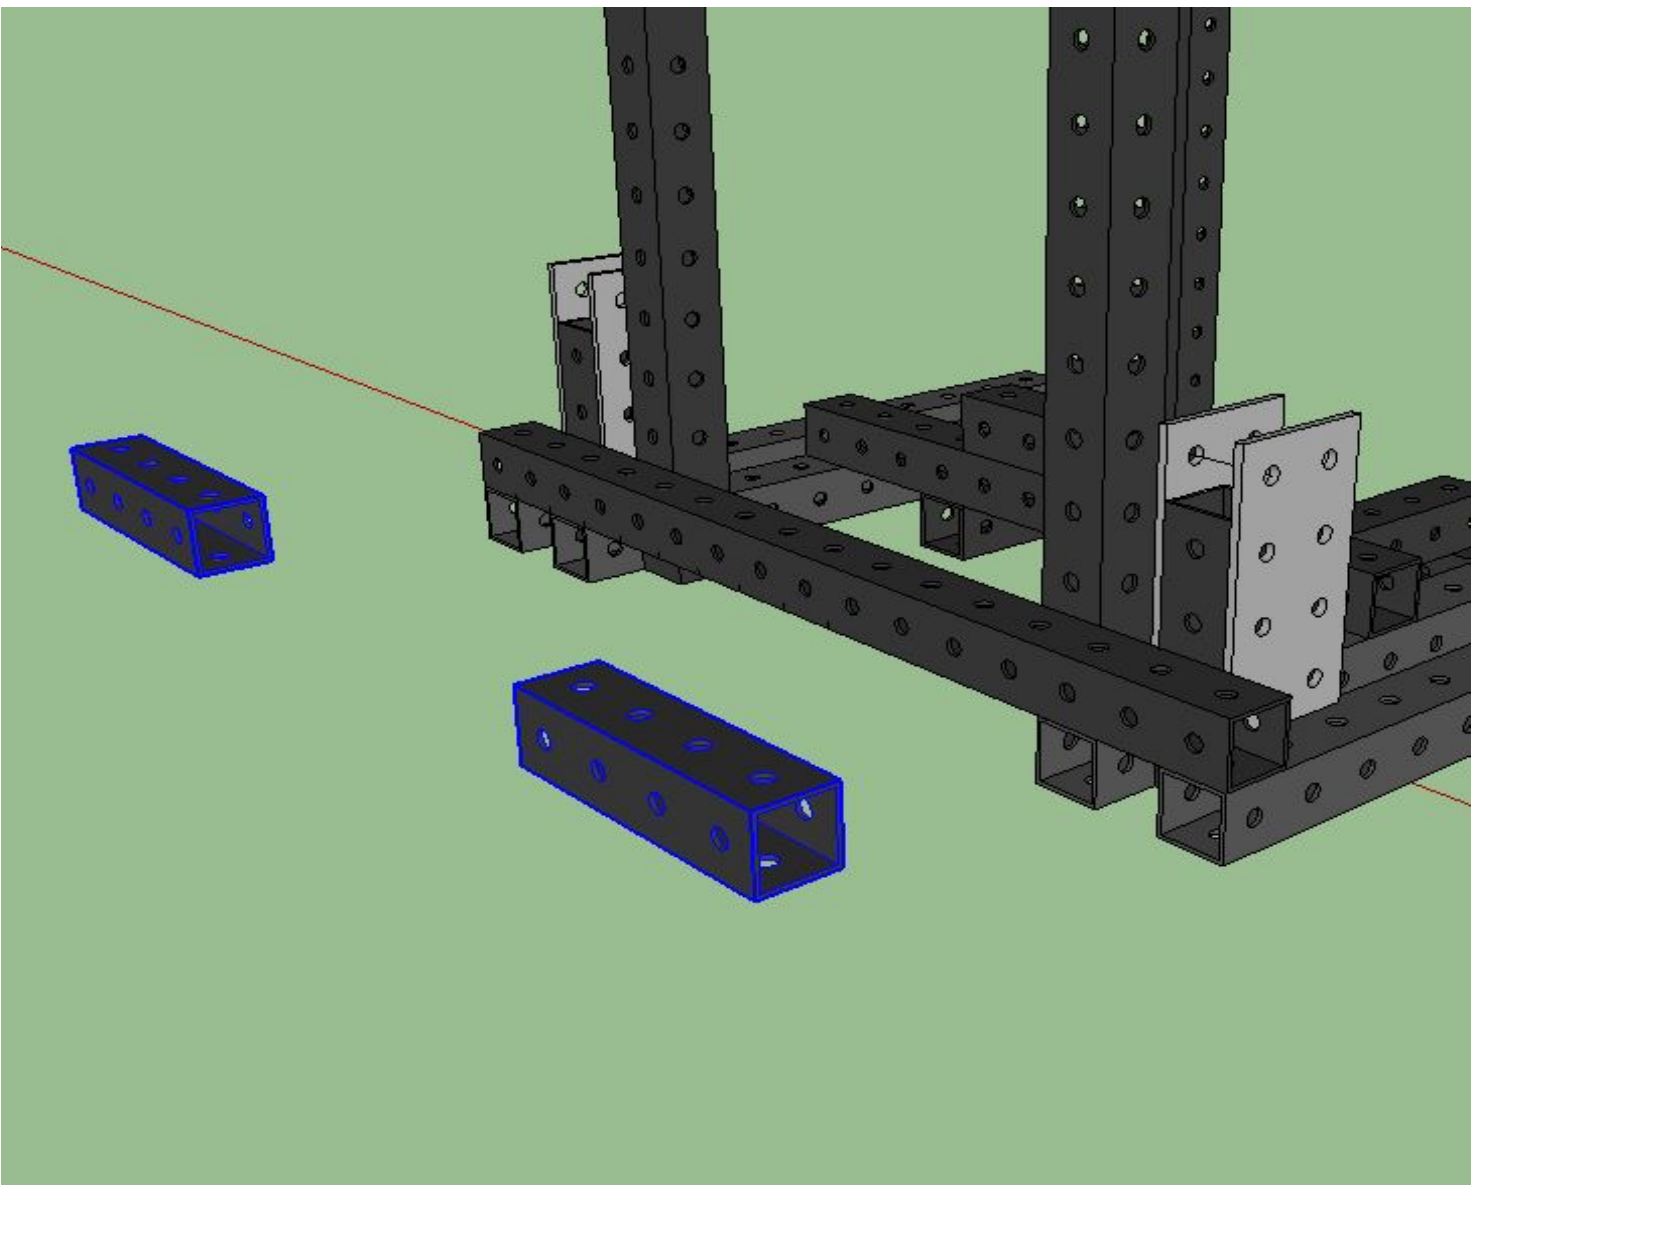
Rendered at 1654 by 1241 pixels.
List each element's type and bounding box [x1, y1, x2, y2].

picture [1, 7, 1471, 1186]
